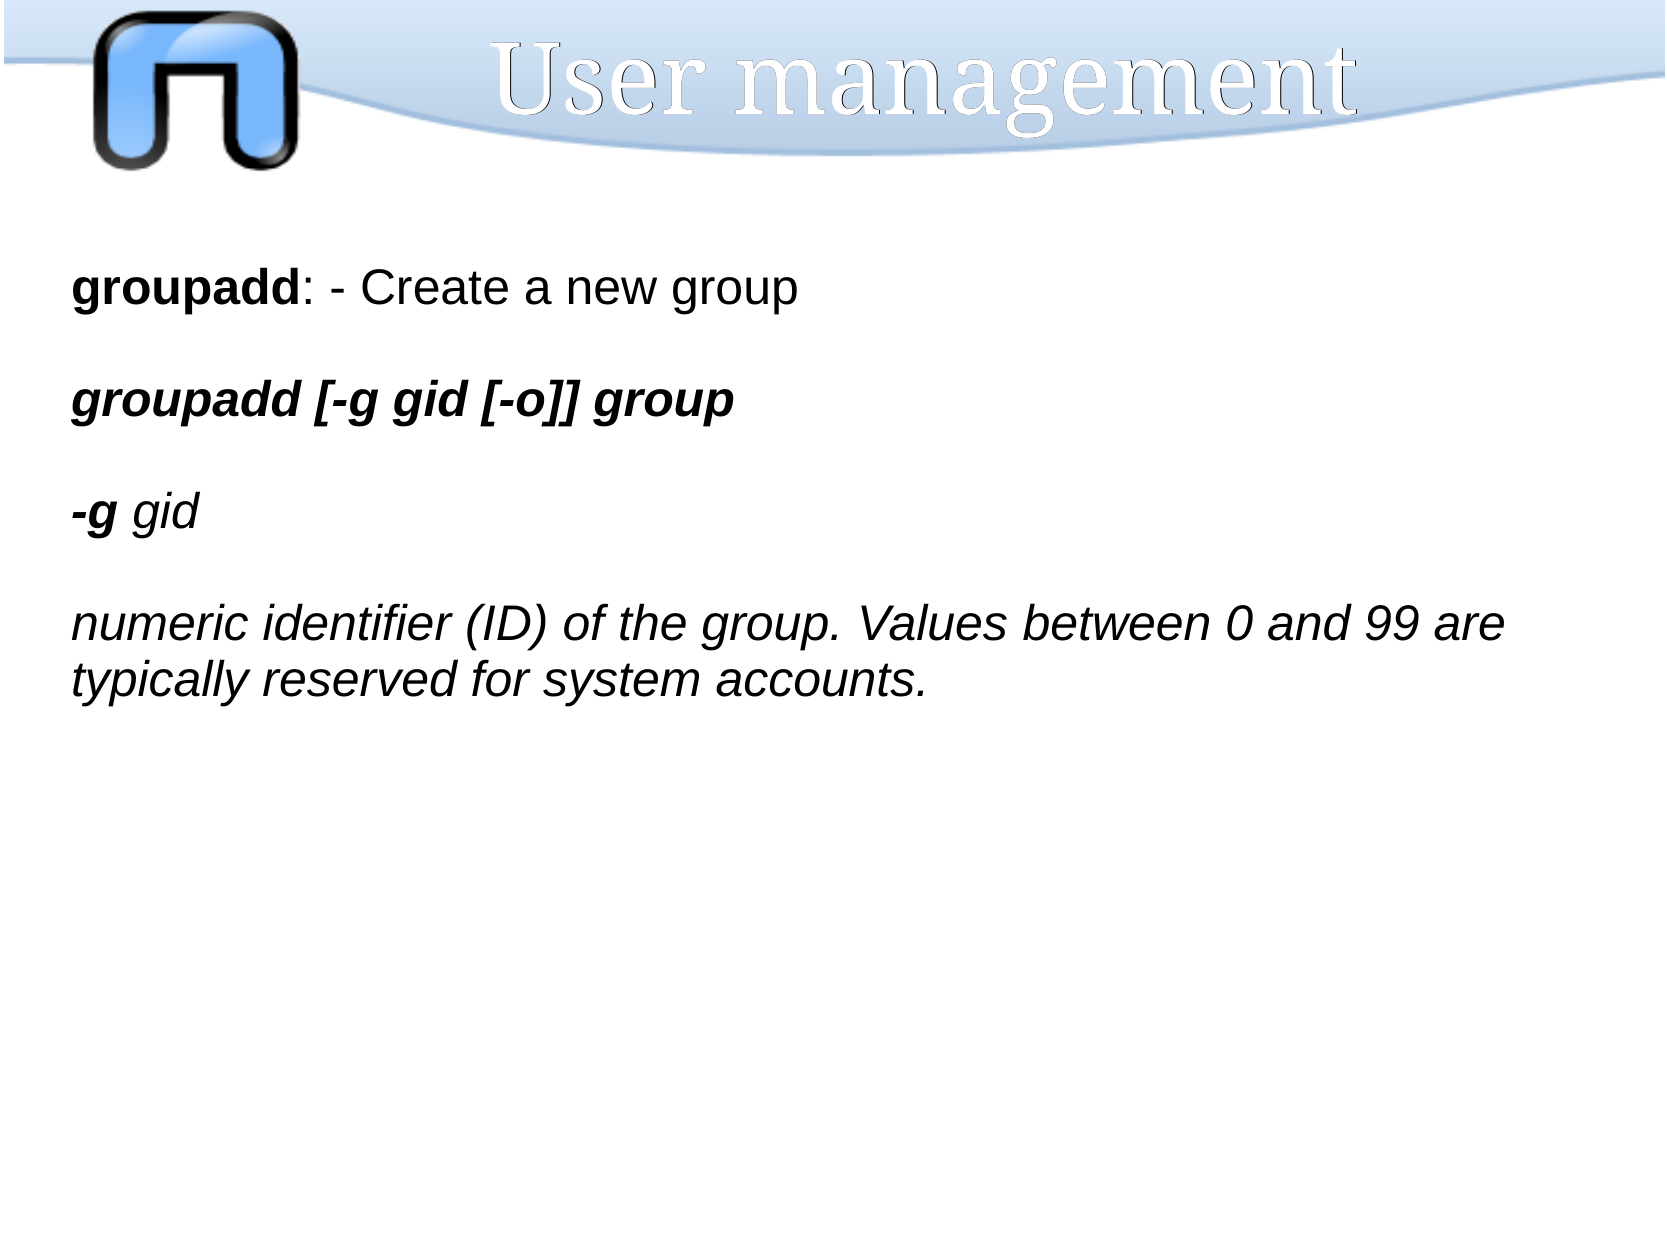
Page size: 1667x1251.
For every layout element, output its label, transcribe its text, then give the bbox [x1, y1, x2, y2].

picture [0, 0, 1667, 1251]
text_box User management [475, 0, 1667, 271]
list groupadd: - Create a new group groupadd [-g gid [-o]] group -g gid numeric identifier (ID) of the group. Values ​​between 0 and 99 are typically reserved for system accounts. [64, 252, 1634, 1096]
